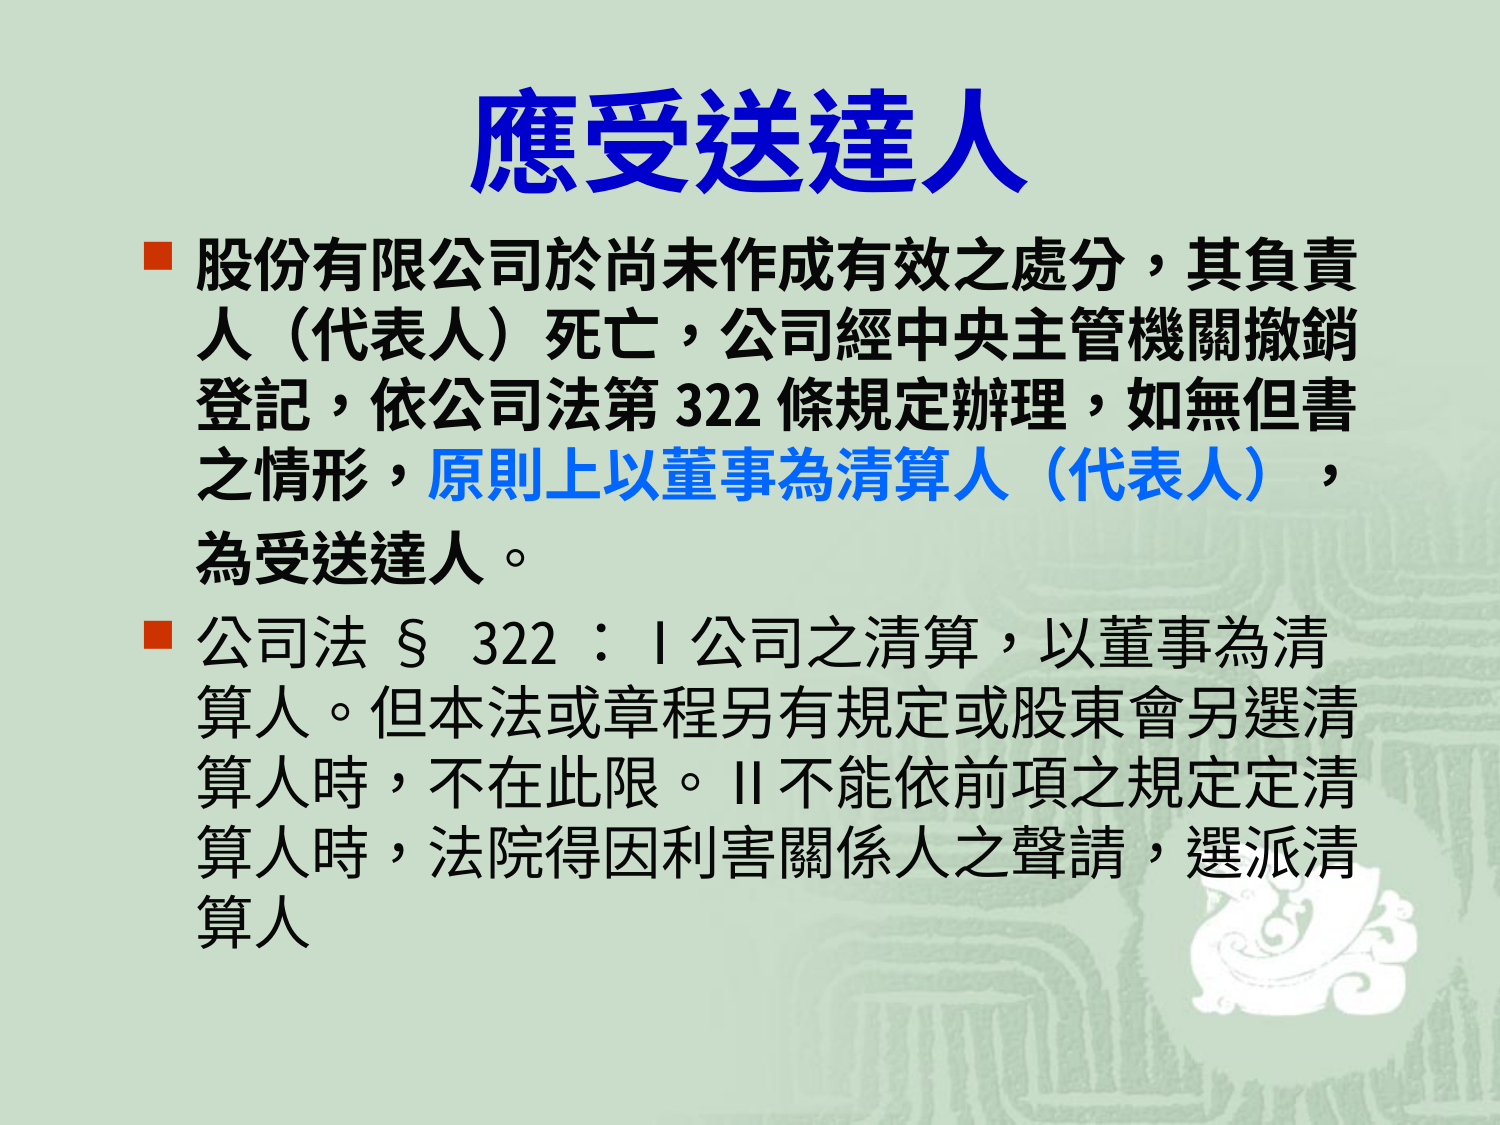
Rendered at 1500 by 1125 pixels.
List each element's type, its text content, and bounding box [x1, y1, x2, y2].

list 股份有限公司於尚未作成有效之處分，其負責人（代表人）死亡，公司經中央主管機關撤銷登記，依公司法第322條規定辦理，如無但書之情形，原則上以董事為清算人（代表人），為受送達人。 公司法§ 322：Ⅰ公司之清算，以董事為清算人。但本法或章程另有規定或股東會另選清算人時，不在此限。Ⅱ不能依前項之規定定清算人時，法院得因利害關係人之聲請，選派清算人 [123, 220, 1399, 965]
picture [0, 0, 1500, 1125]
title 應受送達人 [112, 64, 1388, 215]
